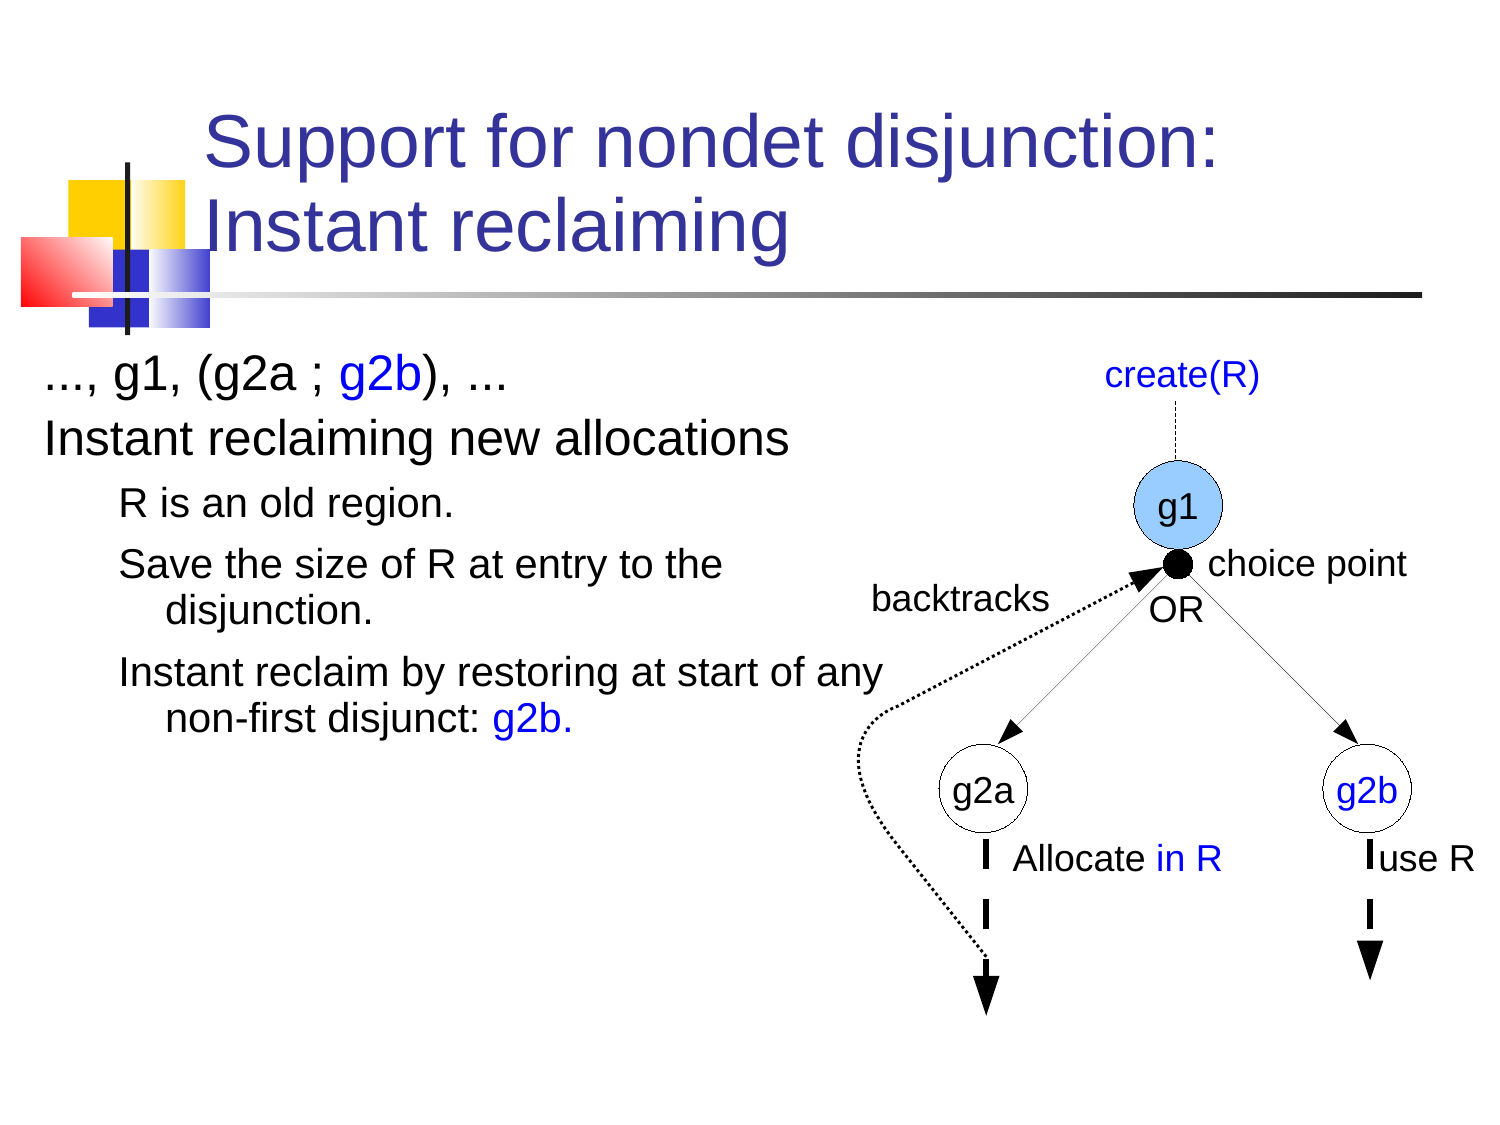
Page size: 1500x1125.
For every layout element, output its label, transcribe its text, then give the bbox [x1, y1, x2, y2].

text_box Allocate in R [998, 826, 1238, 887]
text_box create(R) [1089, 342, 1276, 403]
text_box g1 [1133, 460, 1223, 549]
title Support for nondet disjunction: Instant reclaiming [188, 35, 1468, 276]
text_box choice point [1192, 531, 1423, 592]
list ..., g1, (g2a ; g2b), ... Instant reclaiming new allocations R is an old region. Save the size of R at entry to the disjunction. Instant reclaim by restoring at start of any non-first disjunct: g2b. [28, 342, 922, 757]
text_box g2a [938, 744, 1028, 833]
text_box [1163, 549, 1192, 579]
text_box use R [1363, 826, 1492, 887]
text_box backtracks [856, 566, 1065, 627]
text_box g2b [1322, 744, 1412, 833]
text_box OR [1133, 578, 1220, 638]
